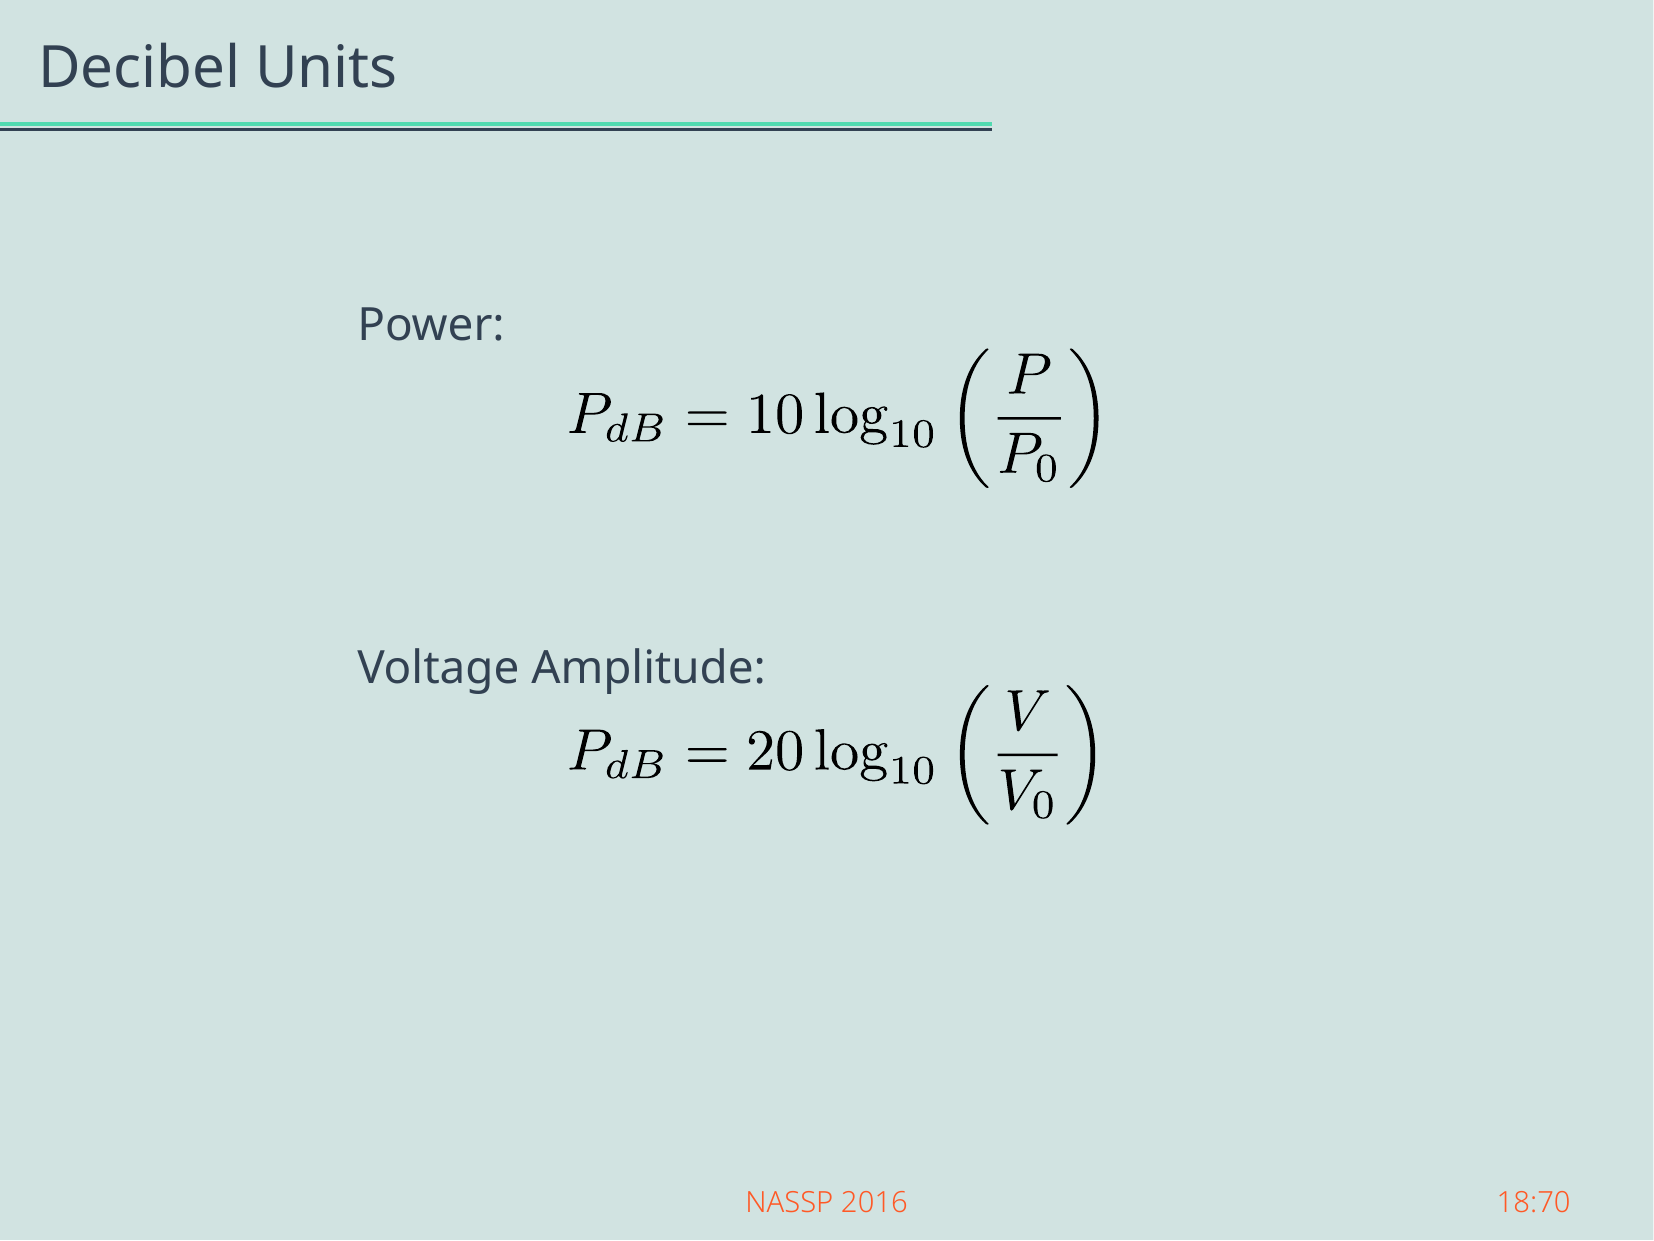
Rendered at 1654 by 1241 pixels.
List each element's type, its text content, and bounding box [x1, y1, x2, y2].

text_box Decibel Units [23, 17, 1063, 103]
text_box [566, 697, 1108, 825]
text_box [566, 355, 1111, 489]
text_box Power: [342, 284, 1382, 355]
text_box Voltage Amplitude: [342, 627, 1382, 697]
